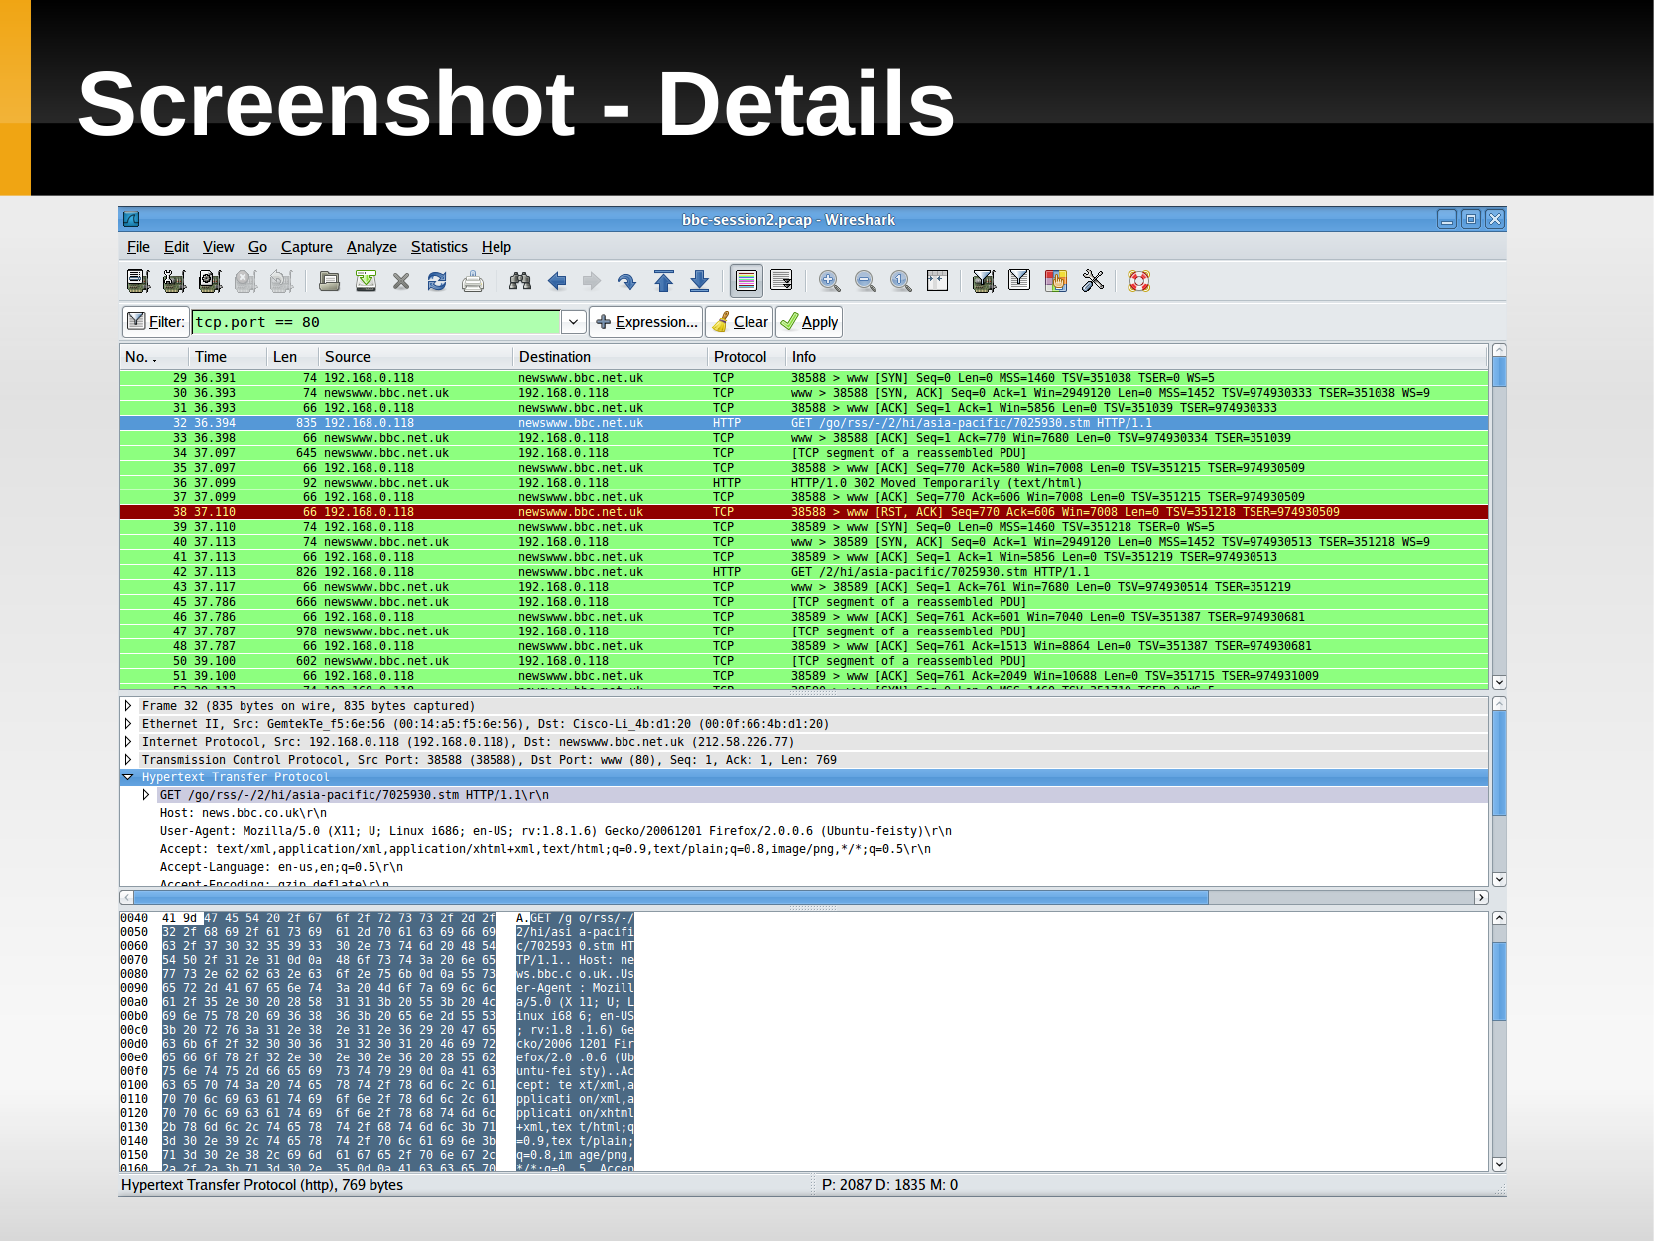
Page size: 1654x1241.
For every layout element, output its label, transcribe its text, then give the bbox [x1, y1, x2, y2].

title Screenshot - Details [76, 7, 1565, 200]
picture [0, 0, 1654, 1241]
